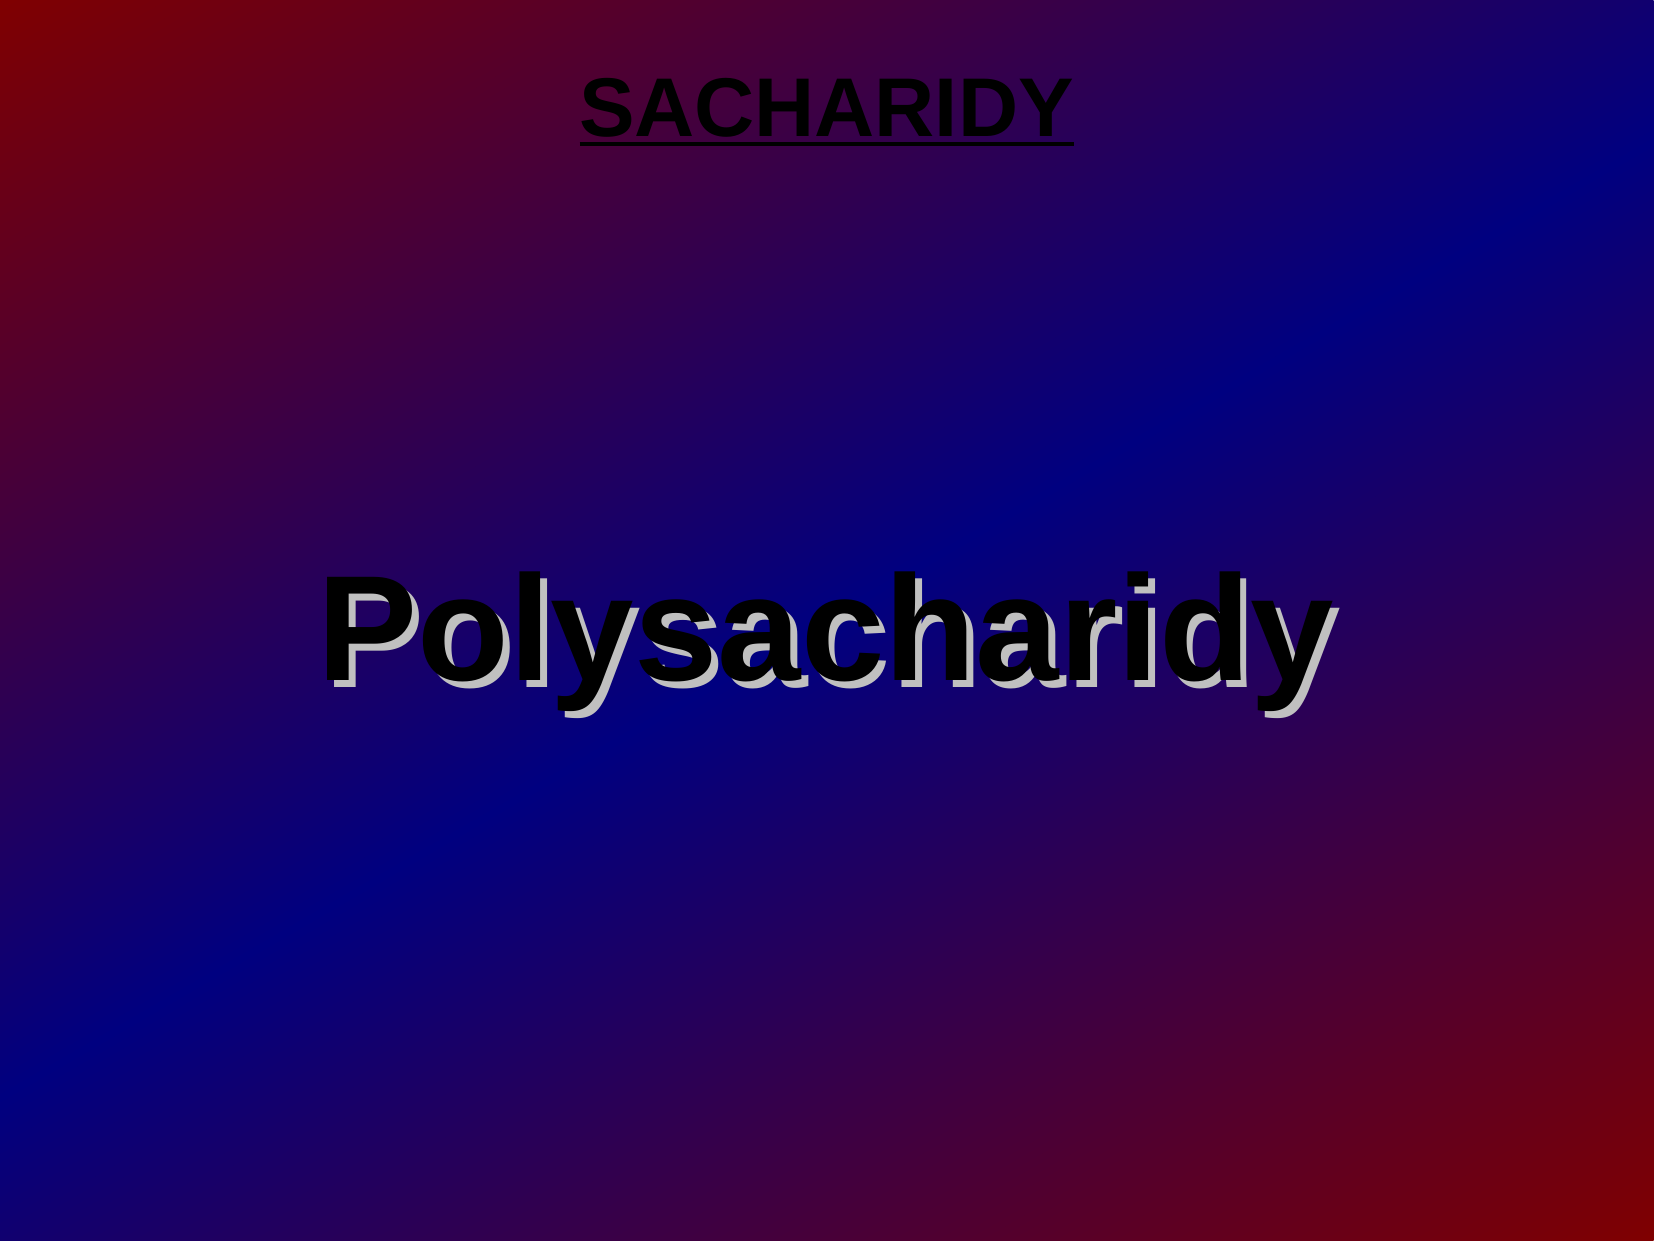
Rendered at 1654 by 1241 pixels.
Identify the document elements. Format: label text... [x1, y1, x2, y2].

subtitle Polysacharidy [82, 210, 1571, 1030]
title SACHARIDY [82, 0, 1571, 208]
